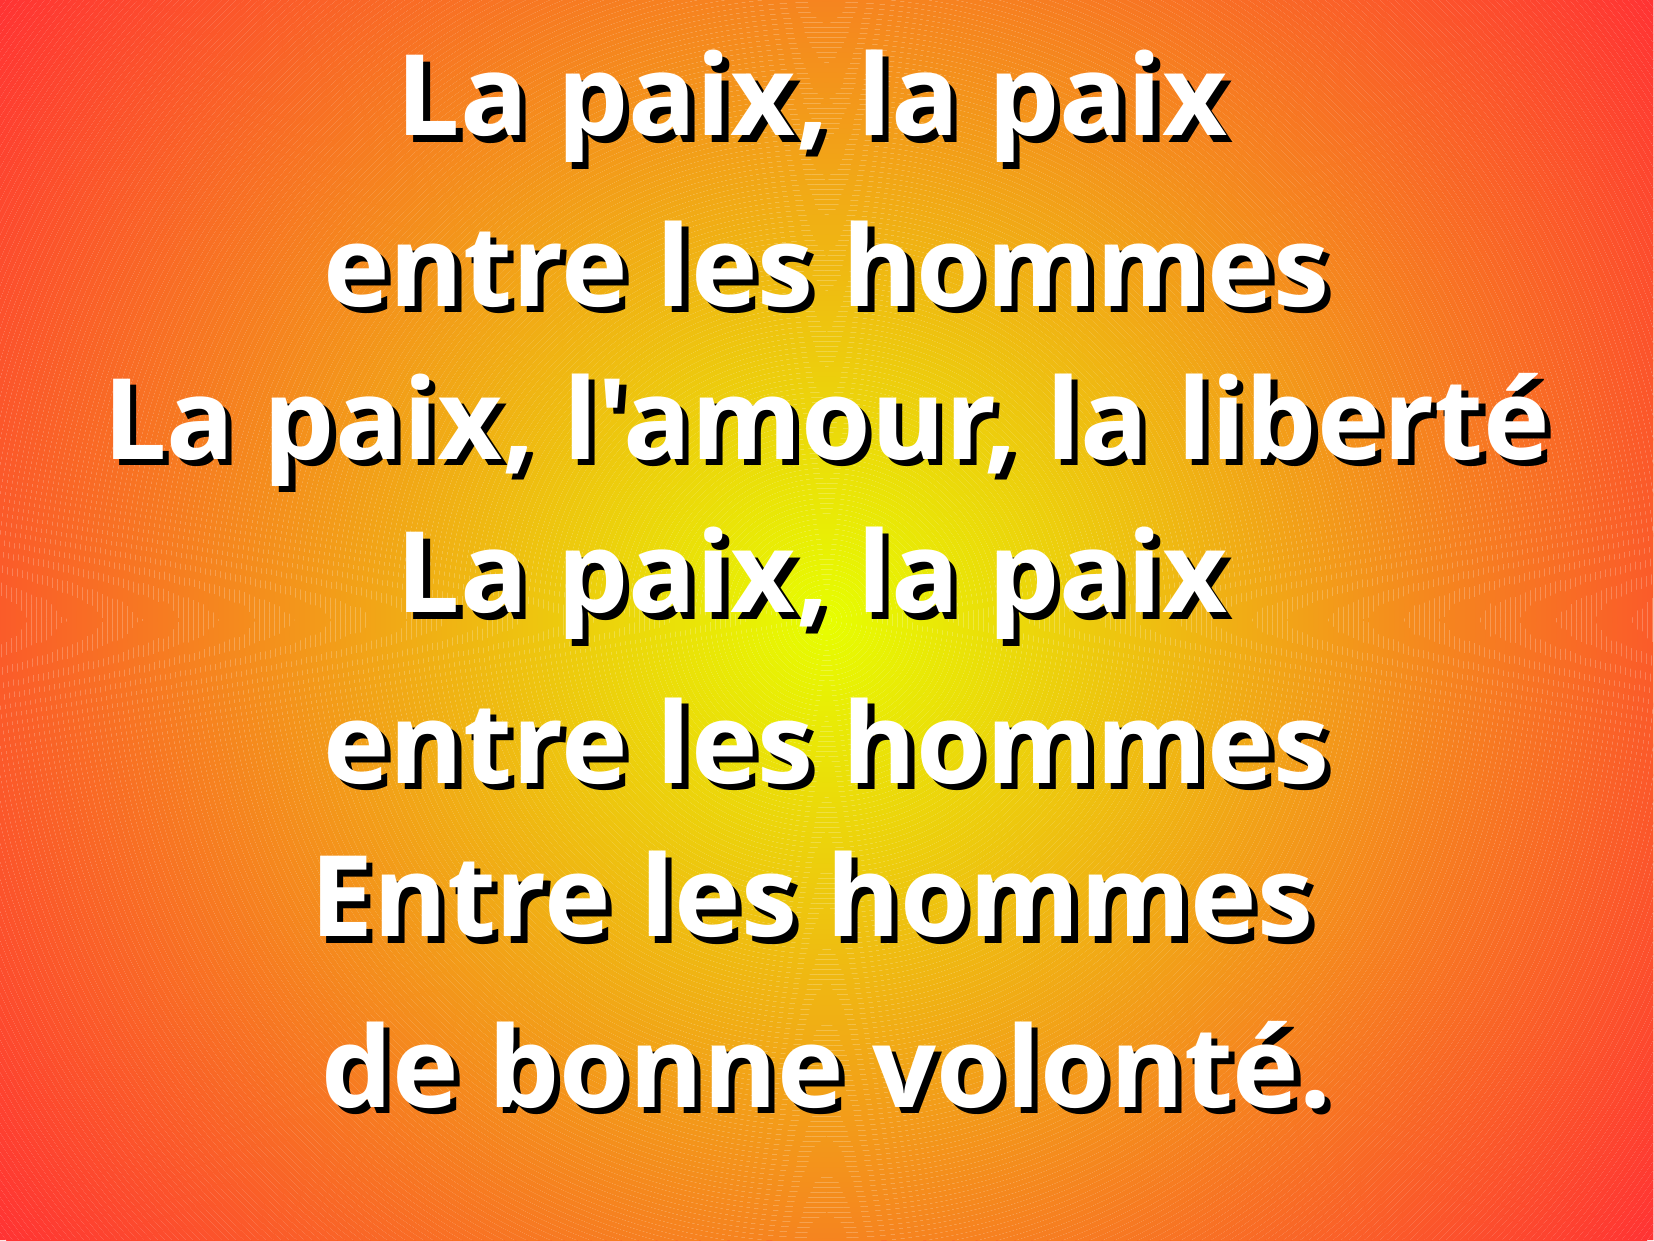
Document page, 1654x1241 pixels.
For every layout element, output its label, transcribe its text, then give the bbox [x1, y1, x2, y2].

list La paix, la paix entre les hommes La paix, l'amour, la liberté La paix, la paix entre les hommes Entre les hommes de bonne volonté. [29, 15, 1625, 1241]
